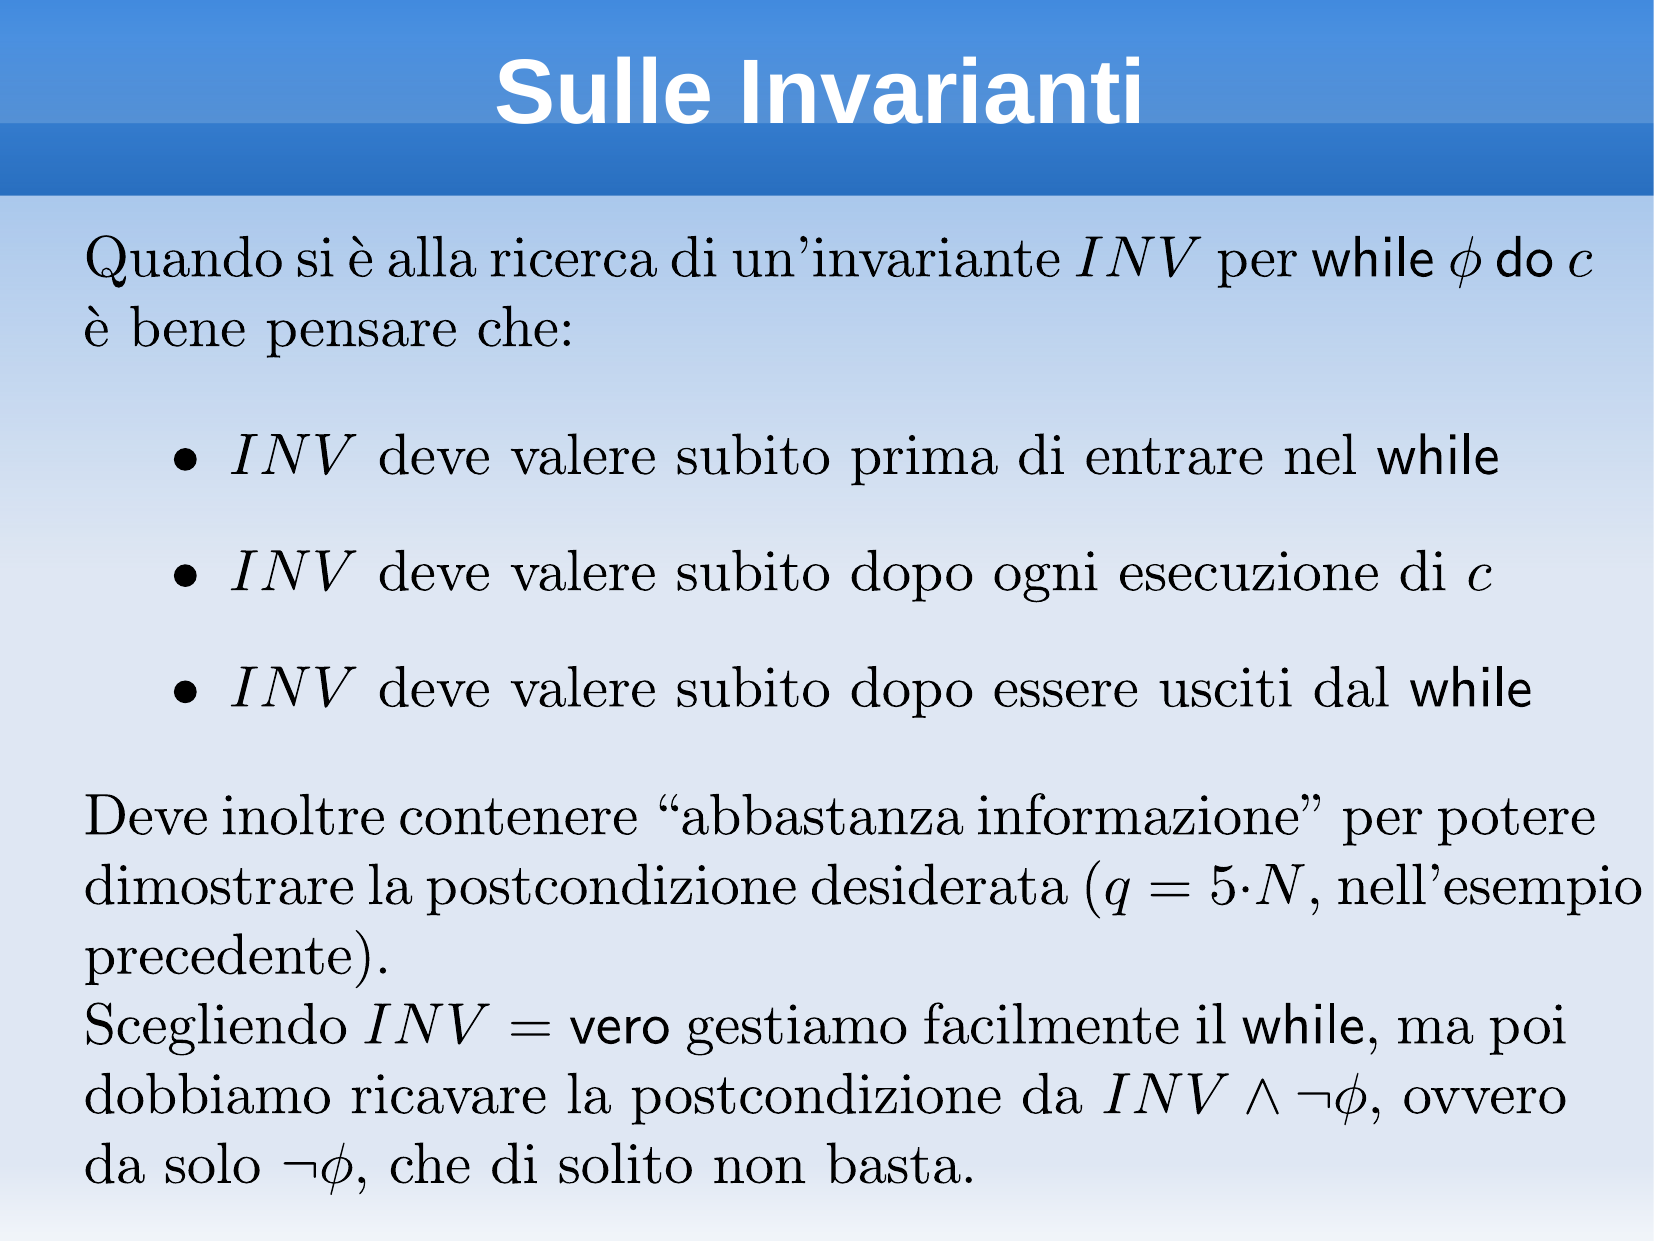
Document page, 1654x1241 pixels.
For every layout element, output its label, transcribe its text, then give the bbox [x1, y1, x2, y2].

picture [0, 0, 1654, 1241]
title Sulle Invarianti [76, 0, 1565, 196]
text_box [81, 235, 1643, 1195]
